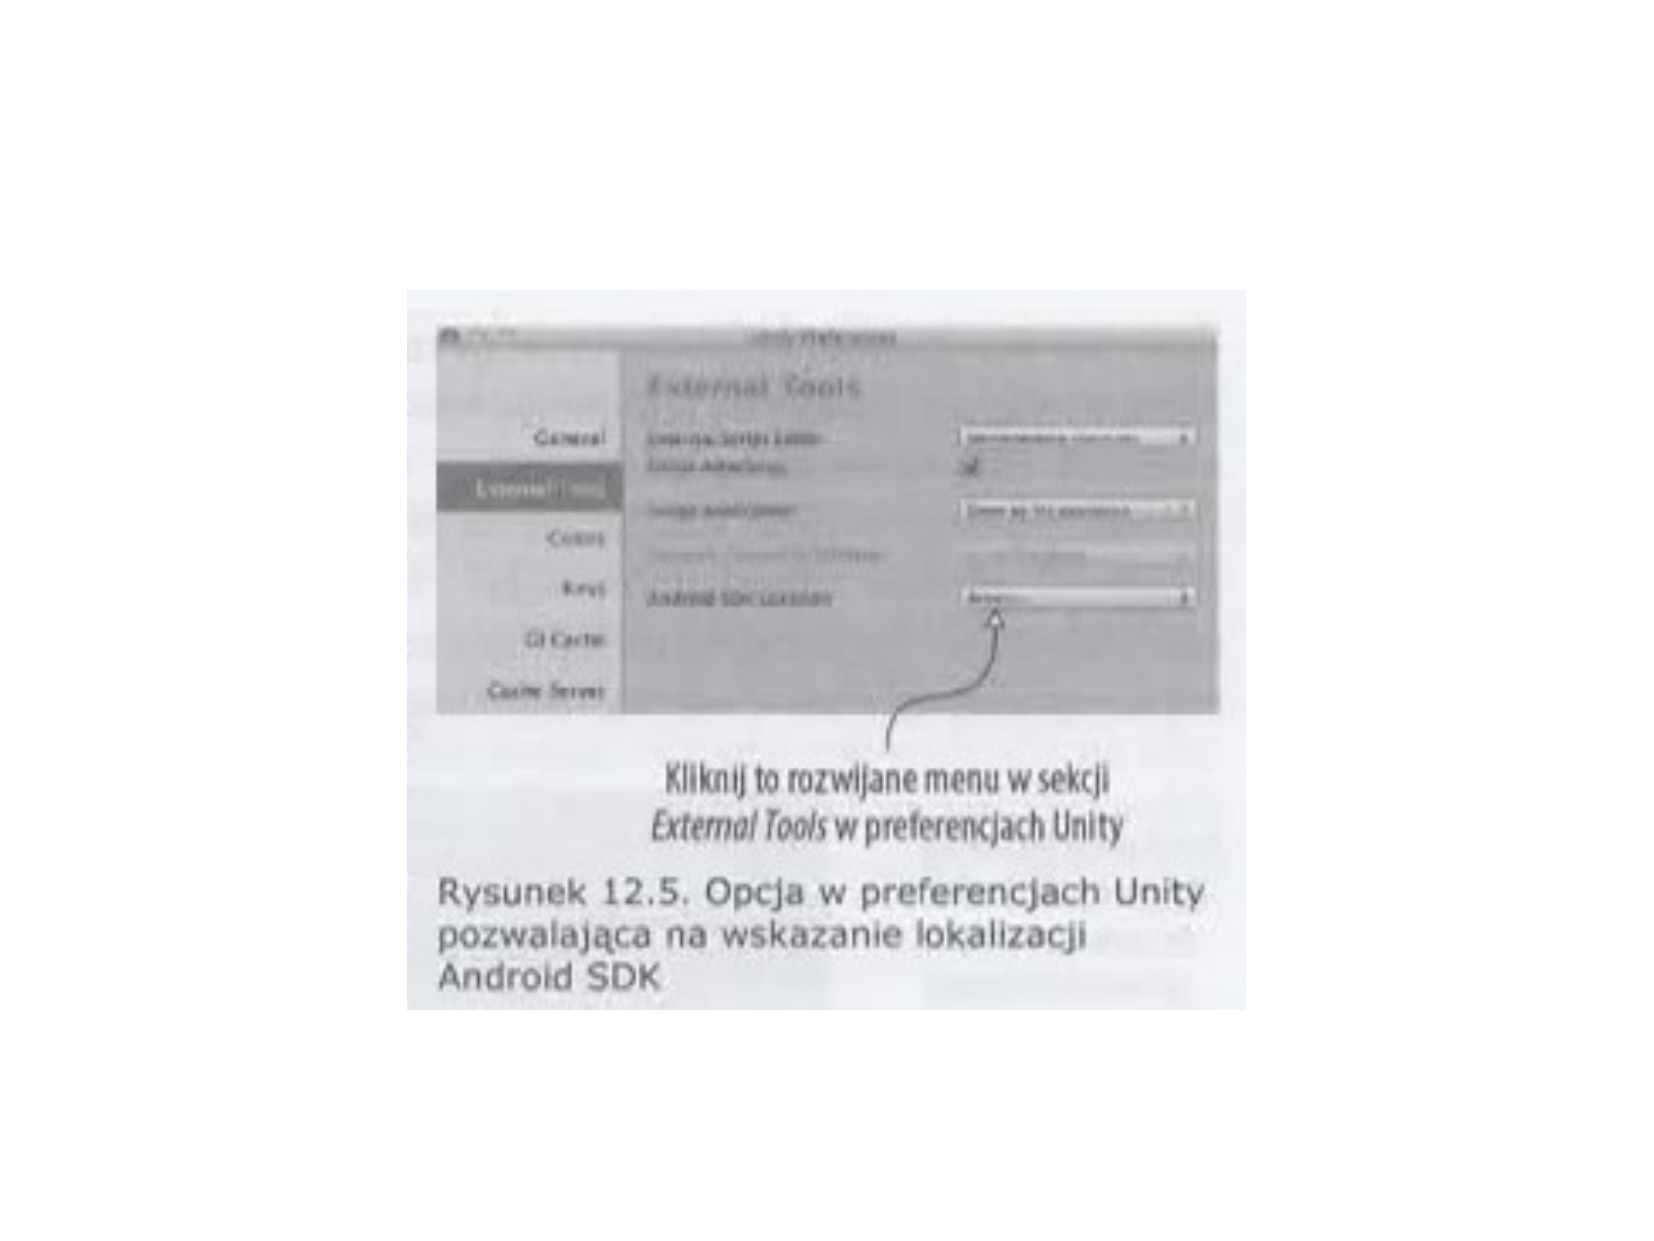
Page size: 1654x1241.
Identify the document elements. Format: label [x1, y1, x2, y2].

picture [407, 290, 1246, 1010]
